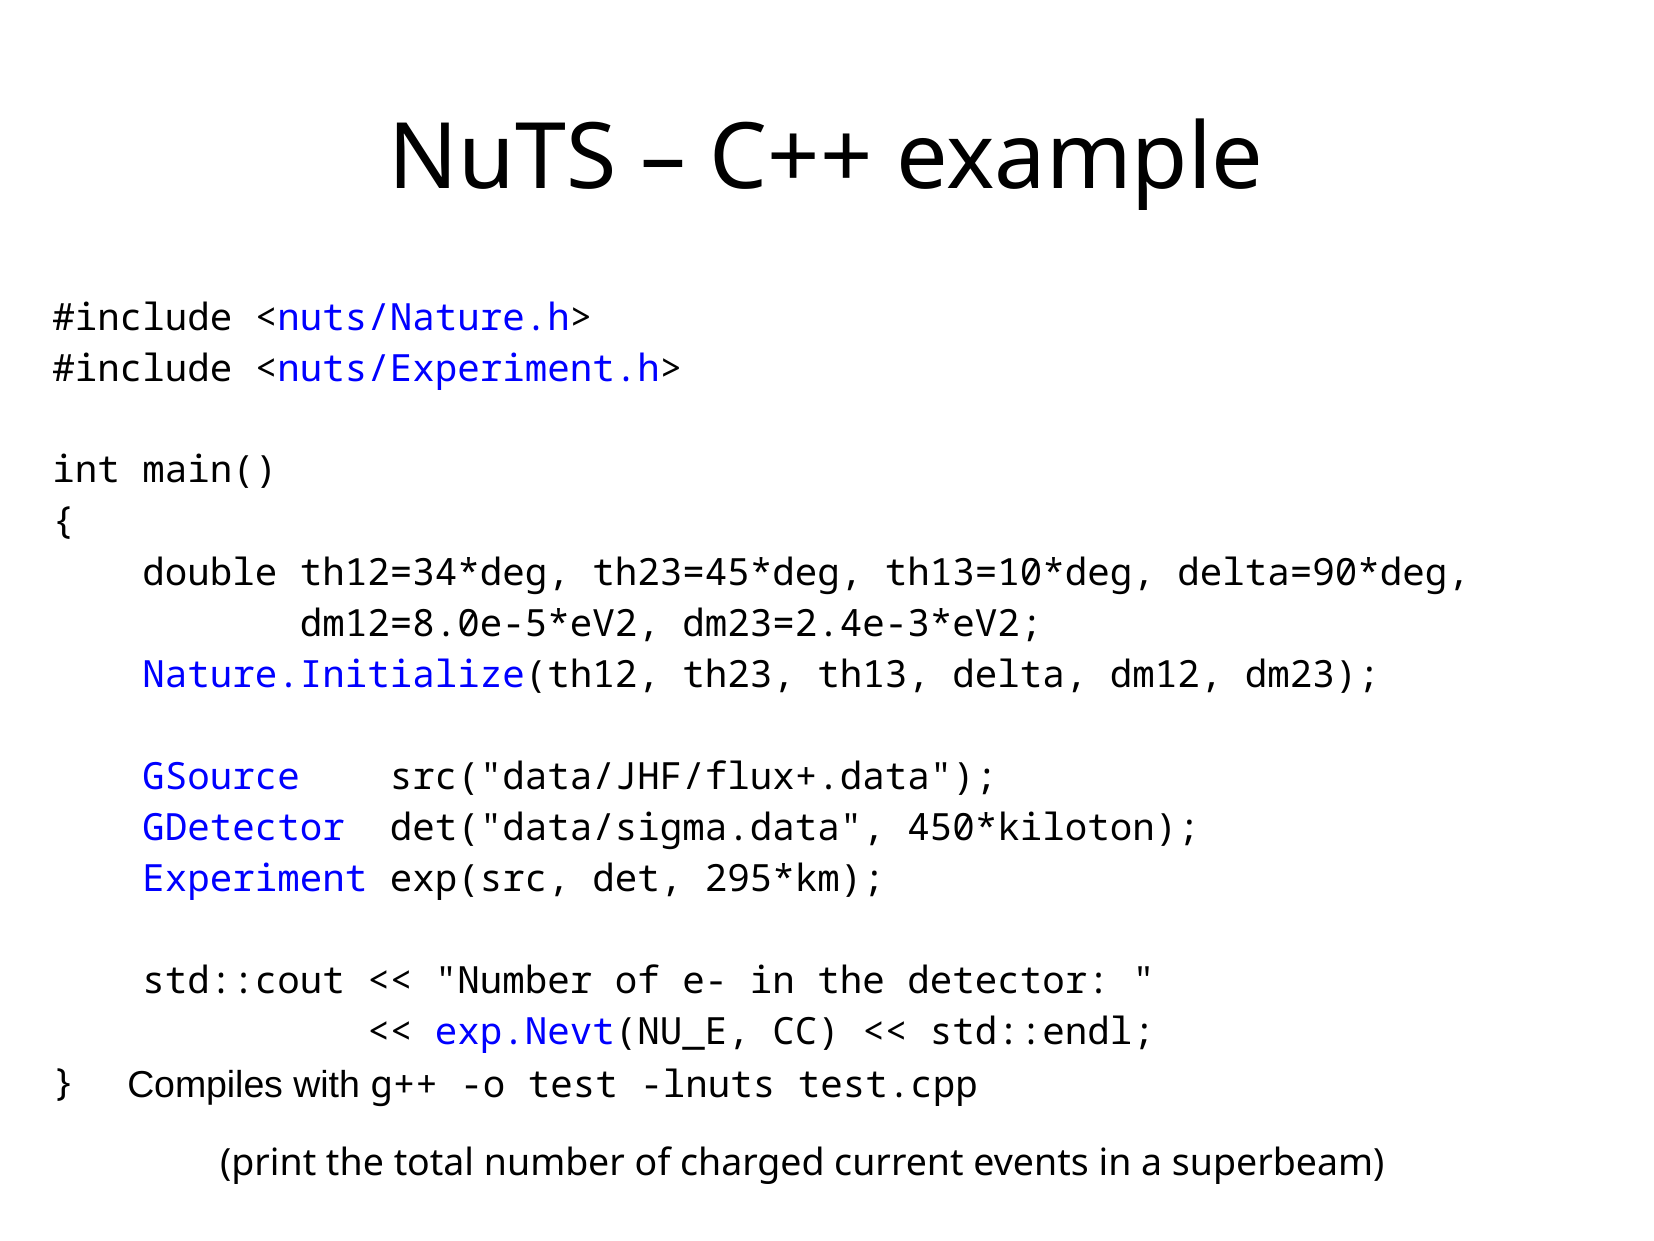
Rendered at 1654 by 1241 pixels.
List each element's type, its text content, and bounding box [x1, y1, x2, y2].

text_box (print the total number of charged current events in a superbeam) [205, 1128, 1417, 1202]
title NuTS – C++ example [82, 56, 1571, 250]
text_box #include <nuts/Nature.h> #include <nuts/Experiment.h> int main() { double th12=34*deg, th23=45*deg, th13=10*deg, delta=90*deg, dm12=8.0e-5*eV2, dm23=2.4e-3*eV2; Nature.Initialize(th12, th23, th13, delta, dm12, dm23); GSource src("data/JHF/flux+.data"); GDetector det("data/sigma.data", 450*kiloton); Experiment exp(src, det, 295*km); std::cout << "Number of e- in the detector: " << exp.Nevt(NU_E, CC) << std::endl; } [37, 282, 1576, 1071]
text_box Compiles with g++ -o test -lnuts test.cpp [112, 1050, 994, 1112]
